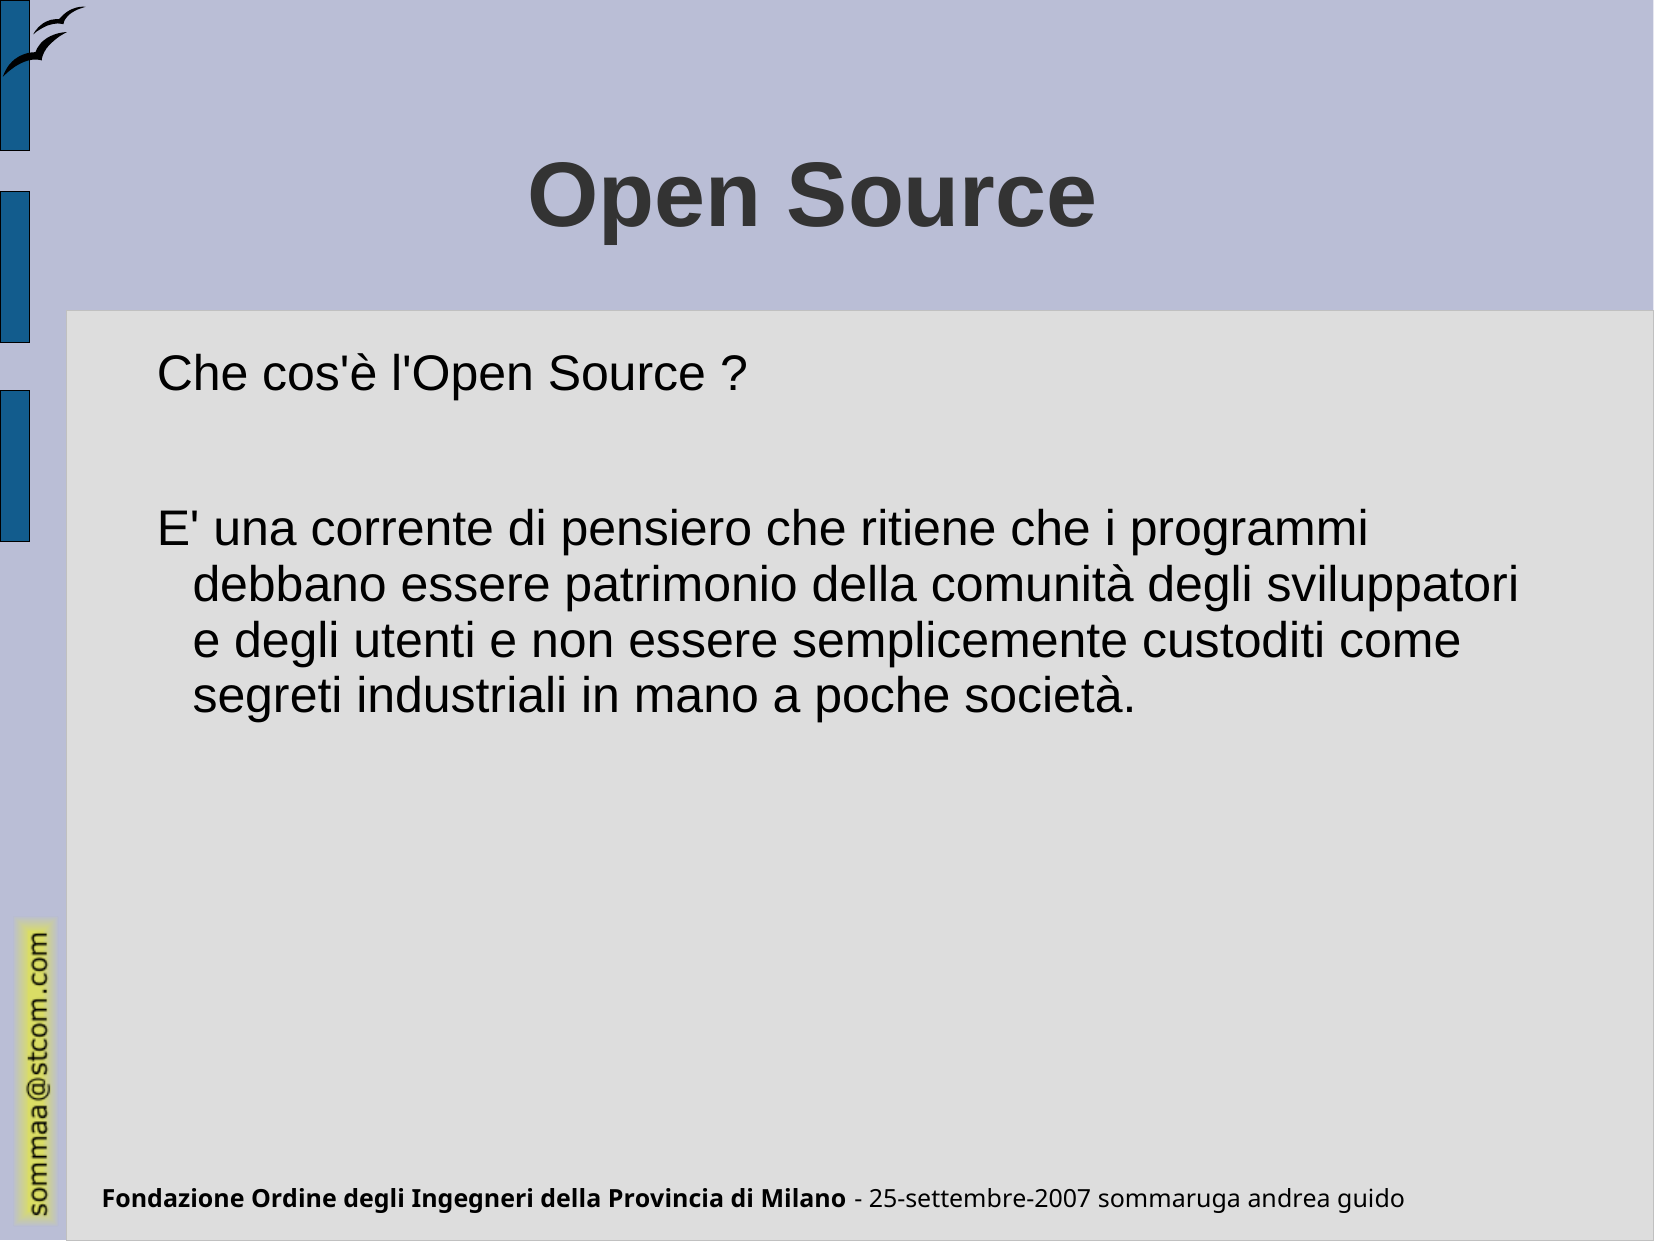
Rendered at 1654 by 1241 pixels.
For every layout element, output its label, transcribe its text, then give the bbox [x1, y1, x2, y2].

title Open Source [121, 91, 1534, 299]
list Che cos'è l'Open Source ? E' una corrente di pensiero che ritiene che i programmi debbano essere patrimonio della comunità degli sviluppatori e degli utenti e non essere semplicemente custoditi come segreti industriali in mano a poche società. [121, 344, 1534, 1127]
picture [12, 915, 60, 1228]
